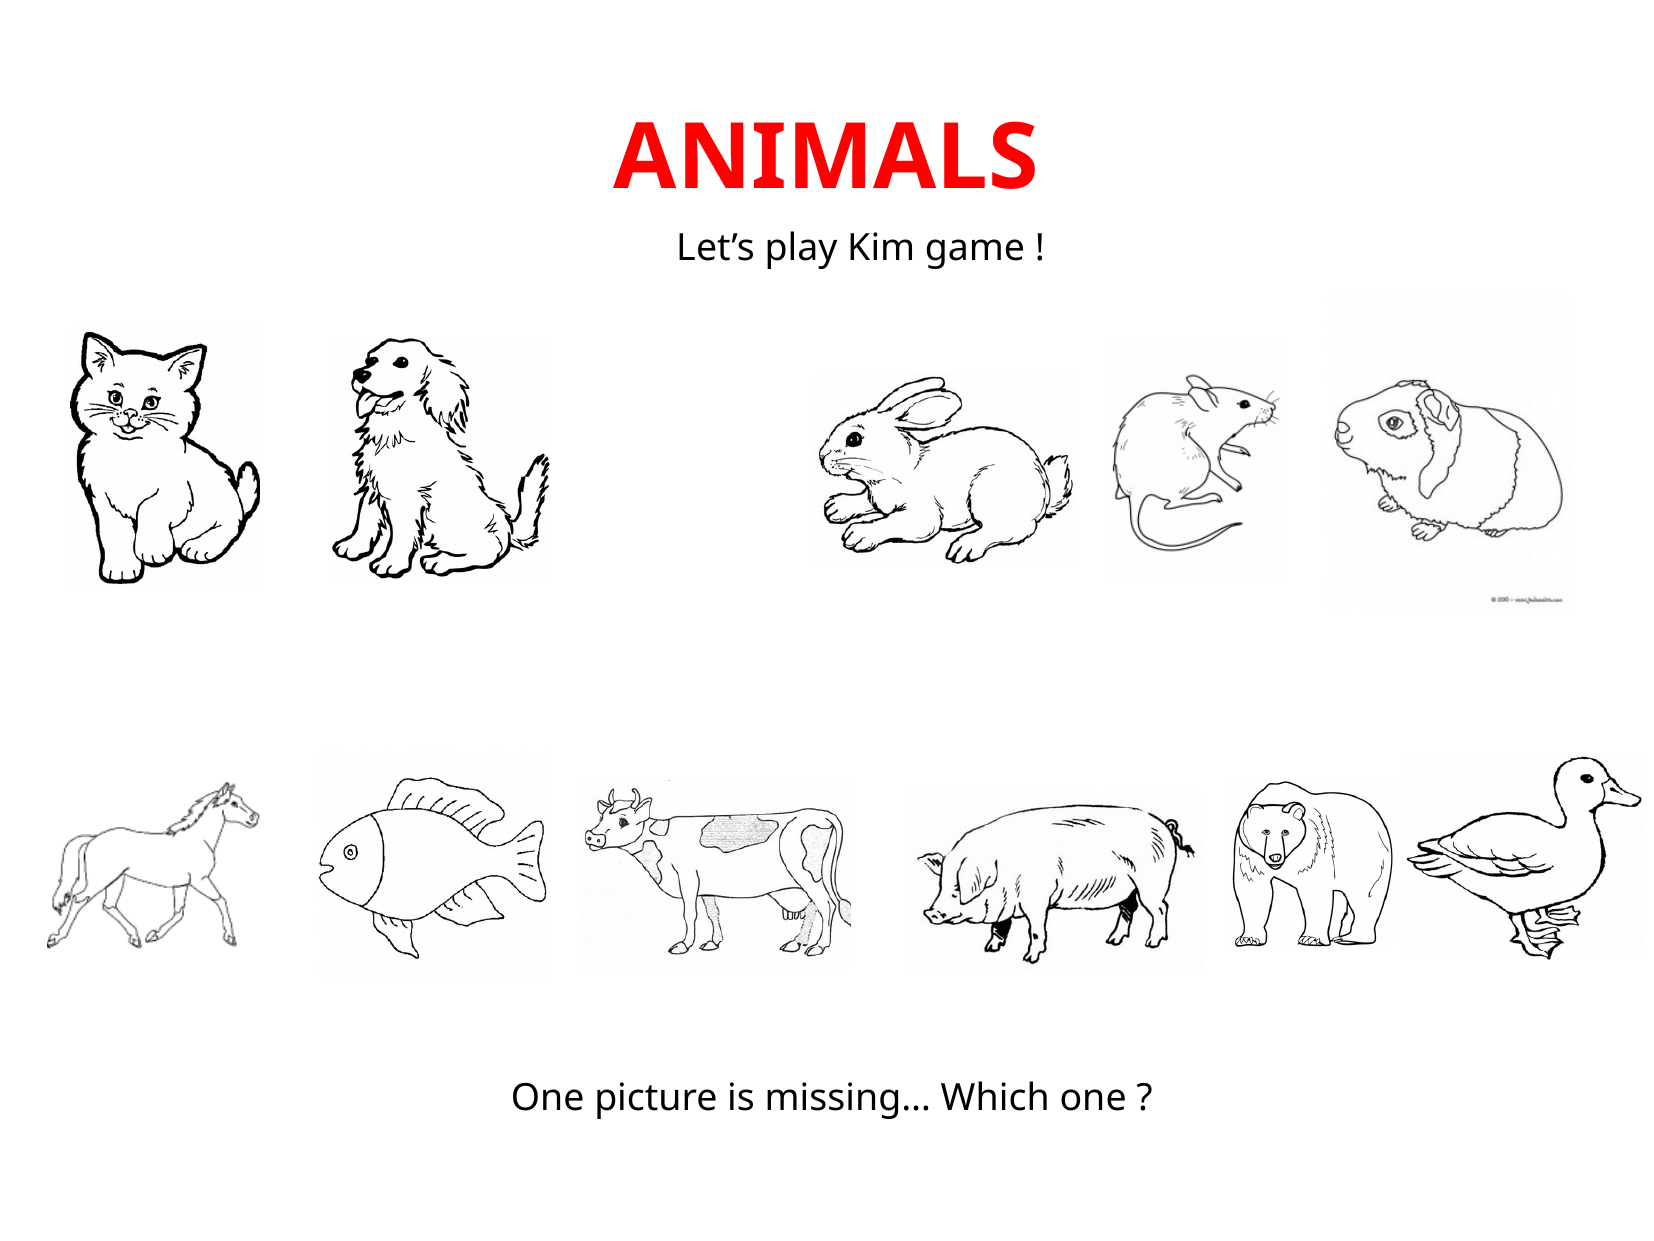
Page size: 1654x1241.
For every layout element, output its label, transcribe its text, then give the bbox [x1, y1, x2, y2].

picture [1104, 342, 1288, 584]
title ANIMALS [82, 49, 1571, 257]
text_box Let’s play Kim game ! [661, 212, 1182, 274]
picture [578, 780, 851, 969]
picture [1229, 779, 1394, 948]
picture [905, 791, 1202, 973]
picture [47, 767, 261, 978]
picture [318, 750, 551, 981]
text_box One picture is missing… Which one ? [496, 1062, 1205, 1171]
picture [330, 336, 550, 579]
picture [1326, 295, 1571, 610]
picture [70, 324, 260, 591]
picture [814, 373, 1077, 567]
picture [1405, 755, 1642, 960]
